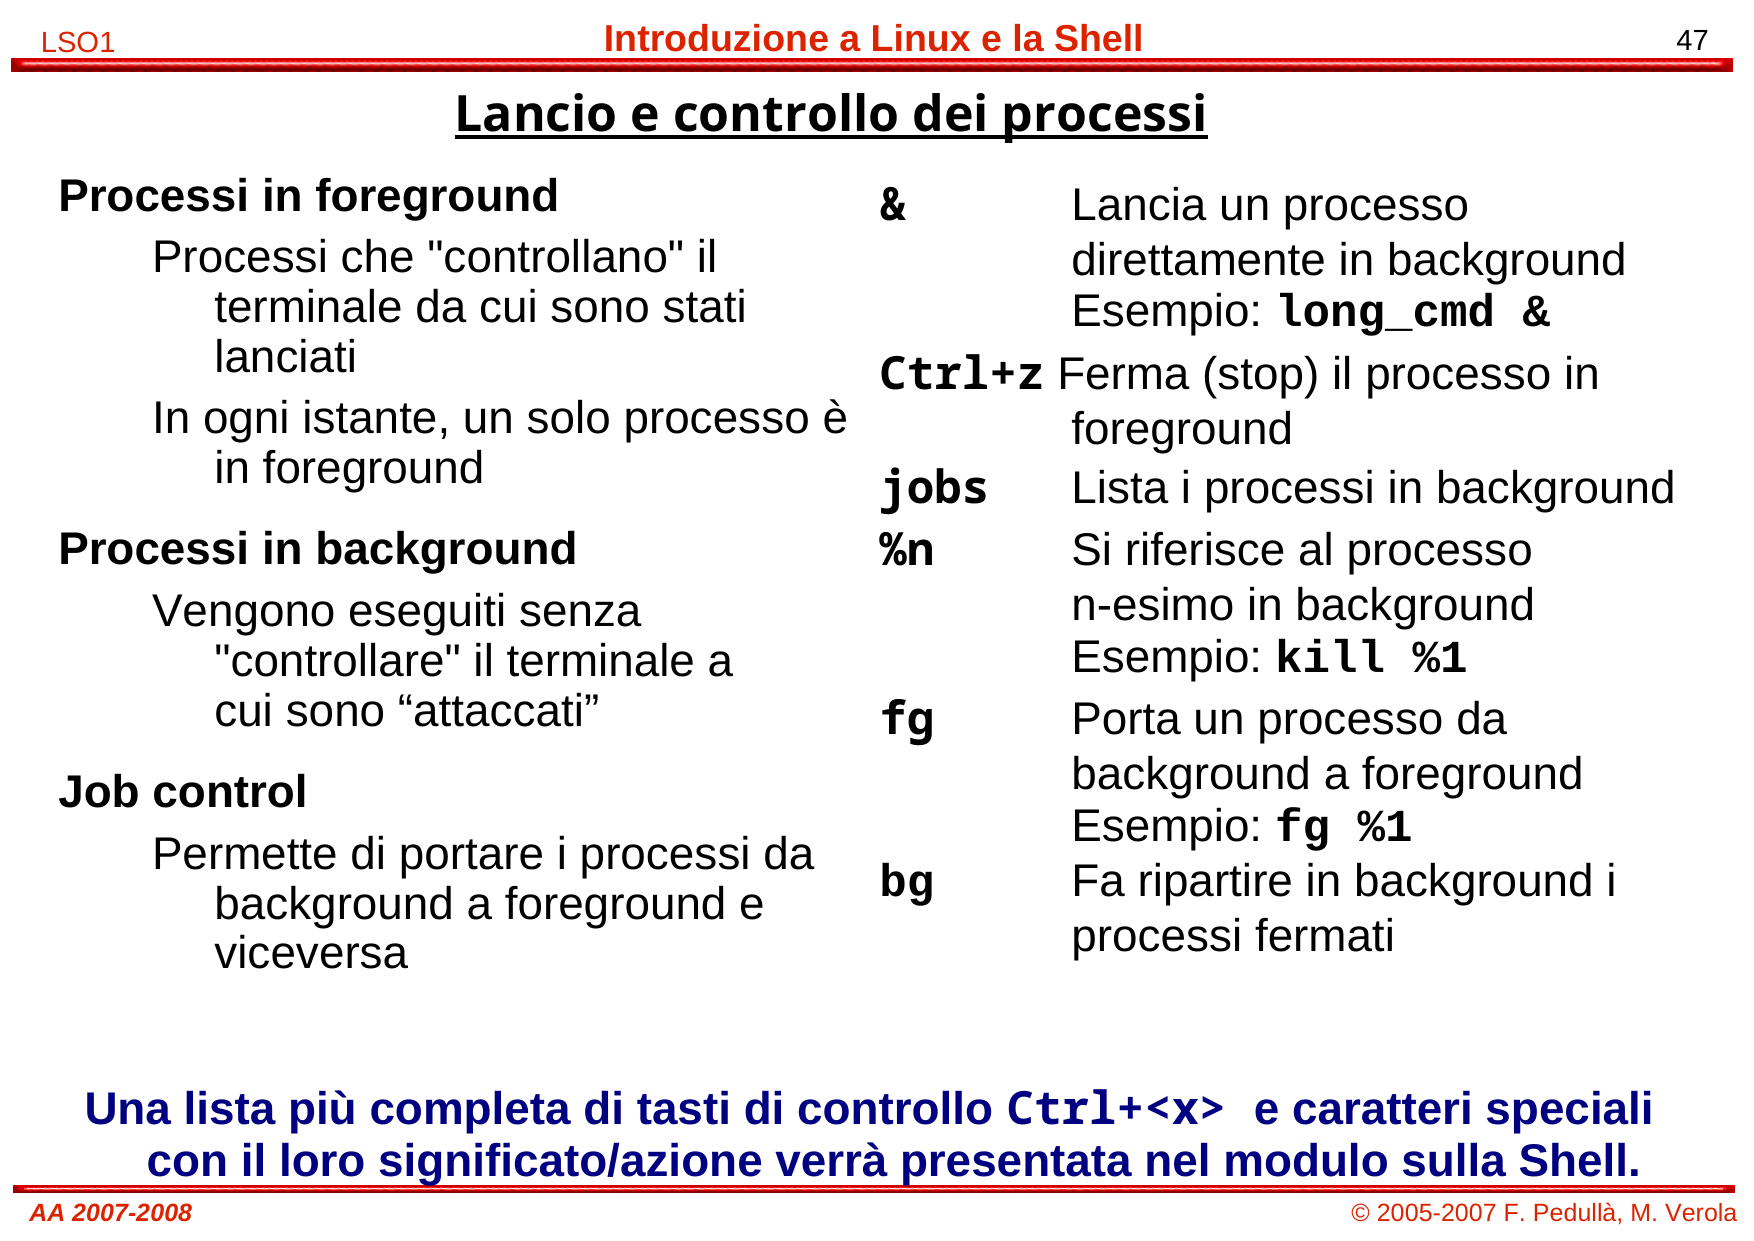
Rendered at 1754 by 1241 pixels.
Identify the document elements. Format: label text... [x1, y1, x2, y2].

list Processi in foreground Processi che "controllano" il terminale da cui sono stati lanciati In ogni istante, un solo processo è in foreground Processi in background Vengono eseguiti senza "controllare" il terminale a cui sono “attaccati” Job control Permette di portare i processi da background a foreground e viceversa [58, 171, 858, 992]
list Una lista più completa di tasti di controllo Ctrl+<x> e caratteri speciali con il loro significato/azione verrà presentata nel modulo sulla Shell. [84, 1075, 1699, 1210]
picture [1699, 1185, 1735, 1193]
title Lancio e controllo dei processi [454, 66, 1299, 162]
list & Lancia un processo direttamente in background Esempio: long_cmd & Ctrl+z Ferma (stop) il processo in foreground jobs Lista i processi in background %n Si riferisce al processo n-esimo in background Esempio: kill %1 fg Porta un processo da background a foreground Esempio: fg %1 bg Fa ripartire in background i processi fermati [879, 171, 1679, 932]
picture [11, 58, 1733, 72]
picture [13, 1185, 84, 1193]
